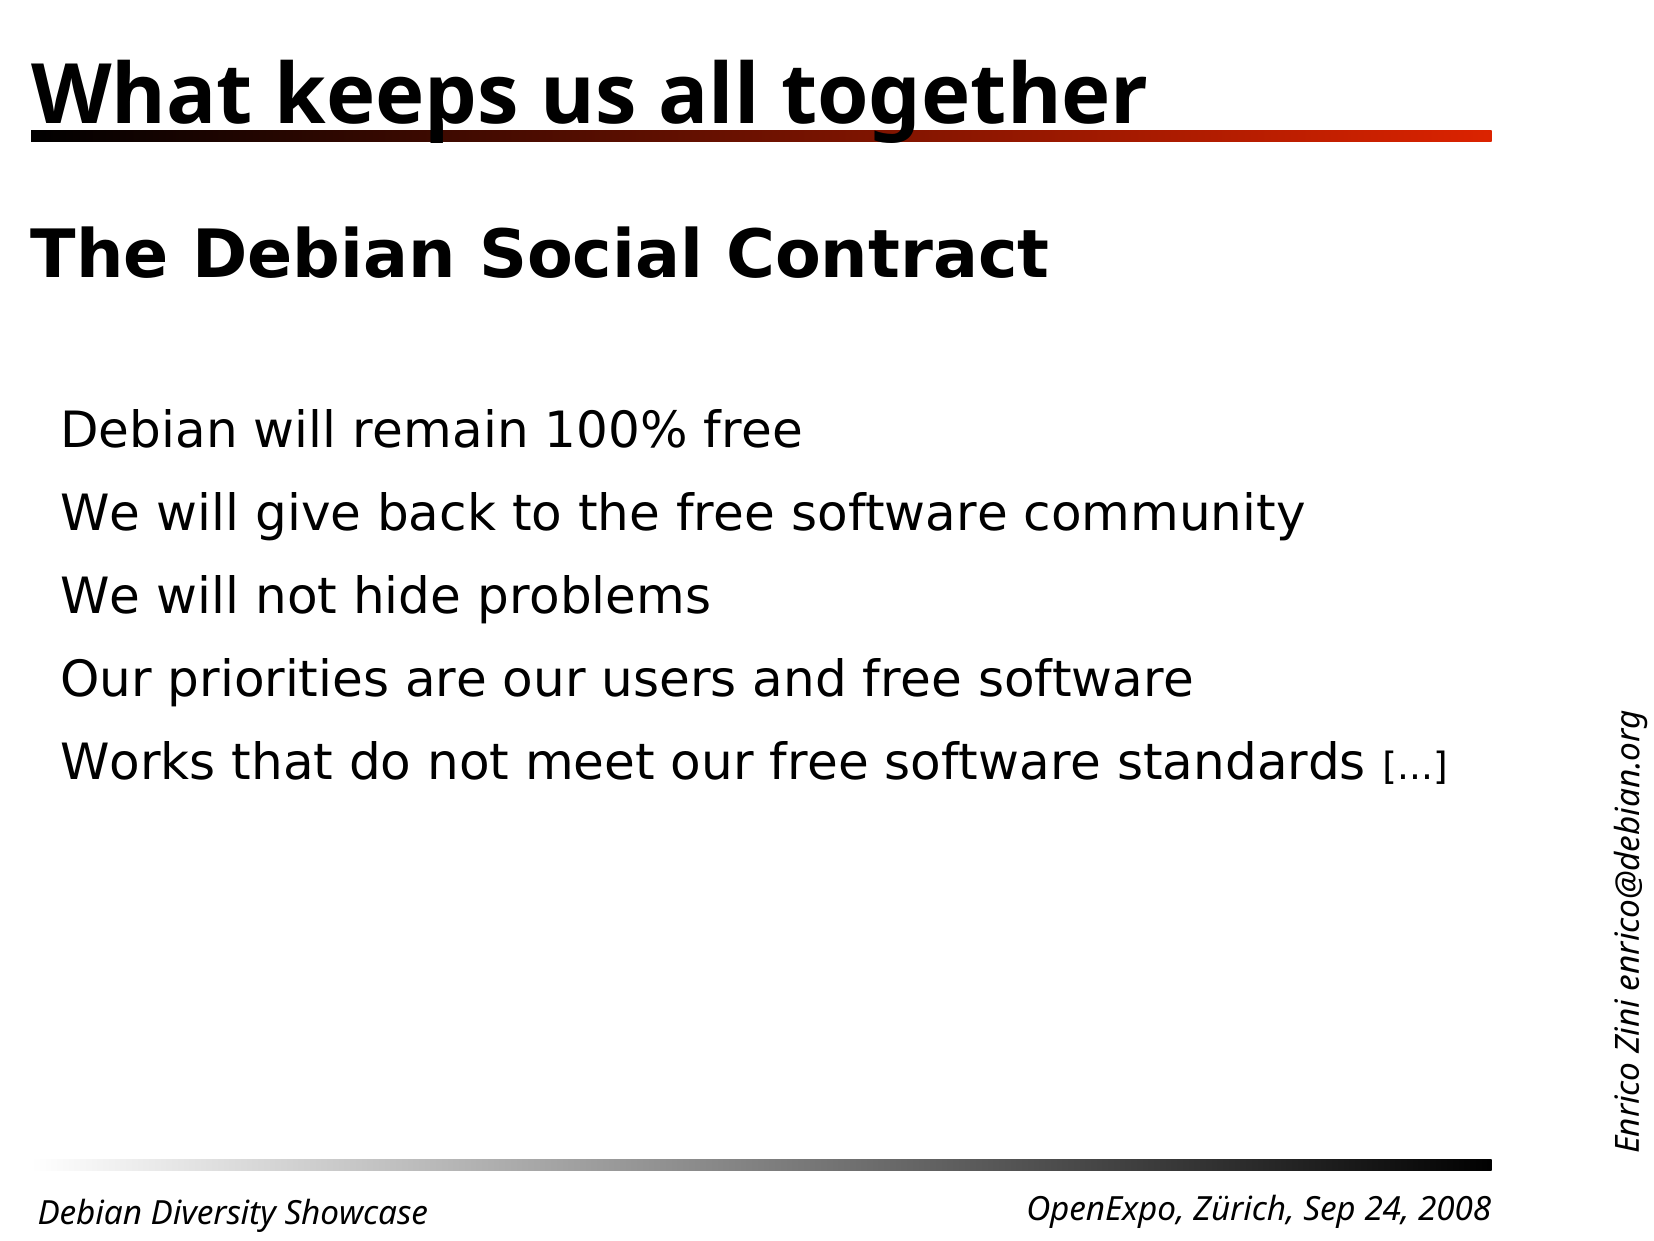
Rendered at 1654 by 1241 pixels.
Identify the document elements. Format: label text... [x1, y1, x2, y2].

text_box The Debian Social Contract Debian will remain 100% free We will give back to the free software community We will not hide problems Our priorities are our users and free software Works that do not meet our free software standards [...] [30, 215, 1495, 1149]
text_box What keeps us all together [31, 34, 1438, 168]
